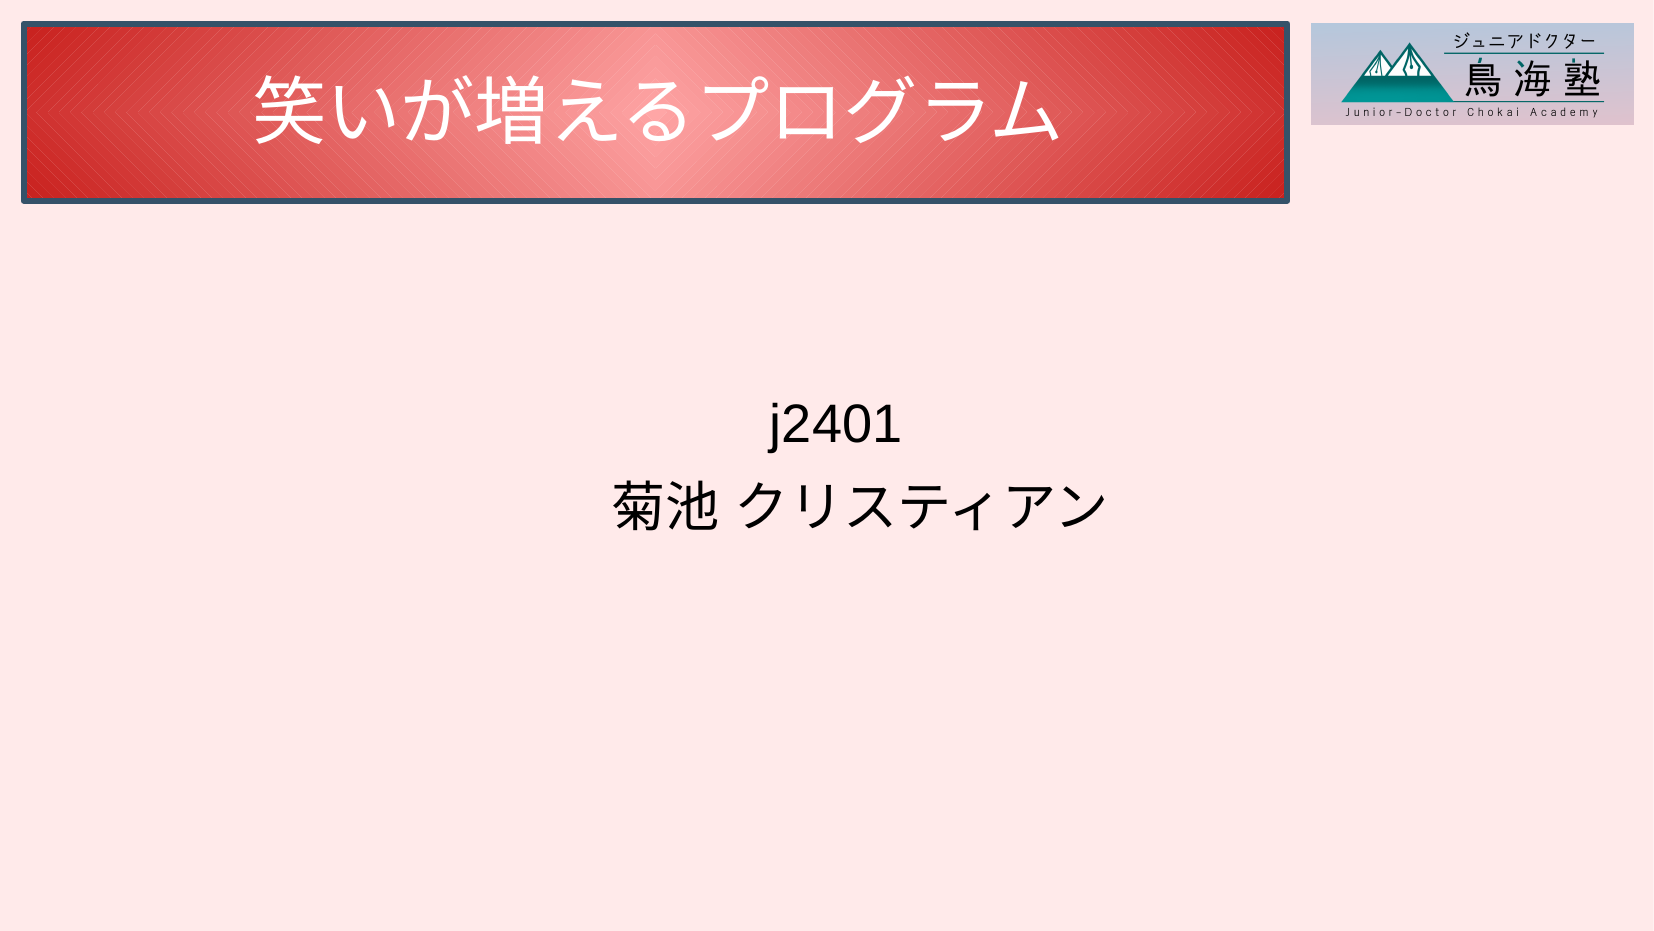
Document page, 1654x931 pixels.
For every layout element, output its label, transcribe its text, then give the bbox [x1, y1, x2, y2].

title 笑いが増えるプログラム [82, 29, 1235, 184]
list j2401 菊池 クリスティアン [153, 224, 1595, 839]
picture [1311, 23, 1634, 125]
